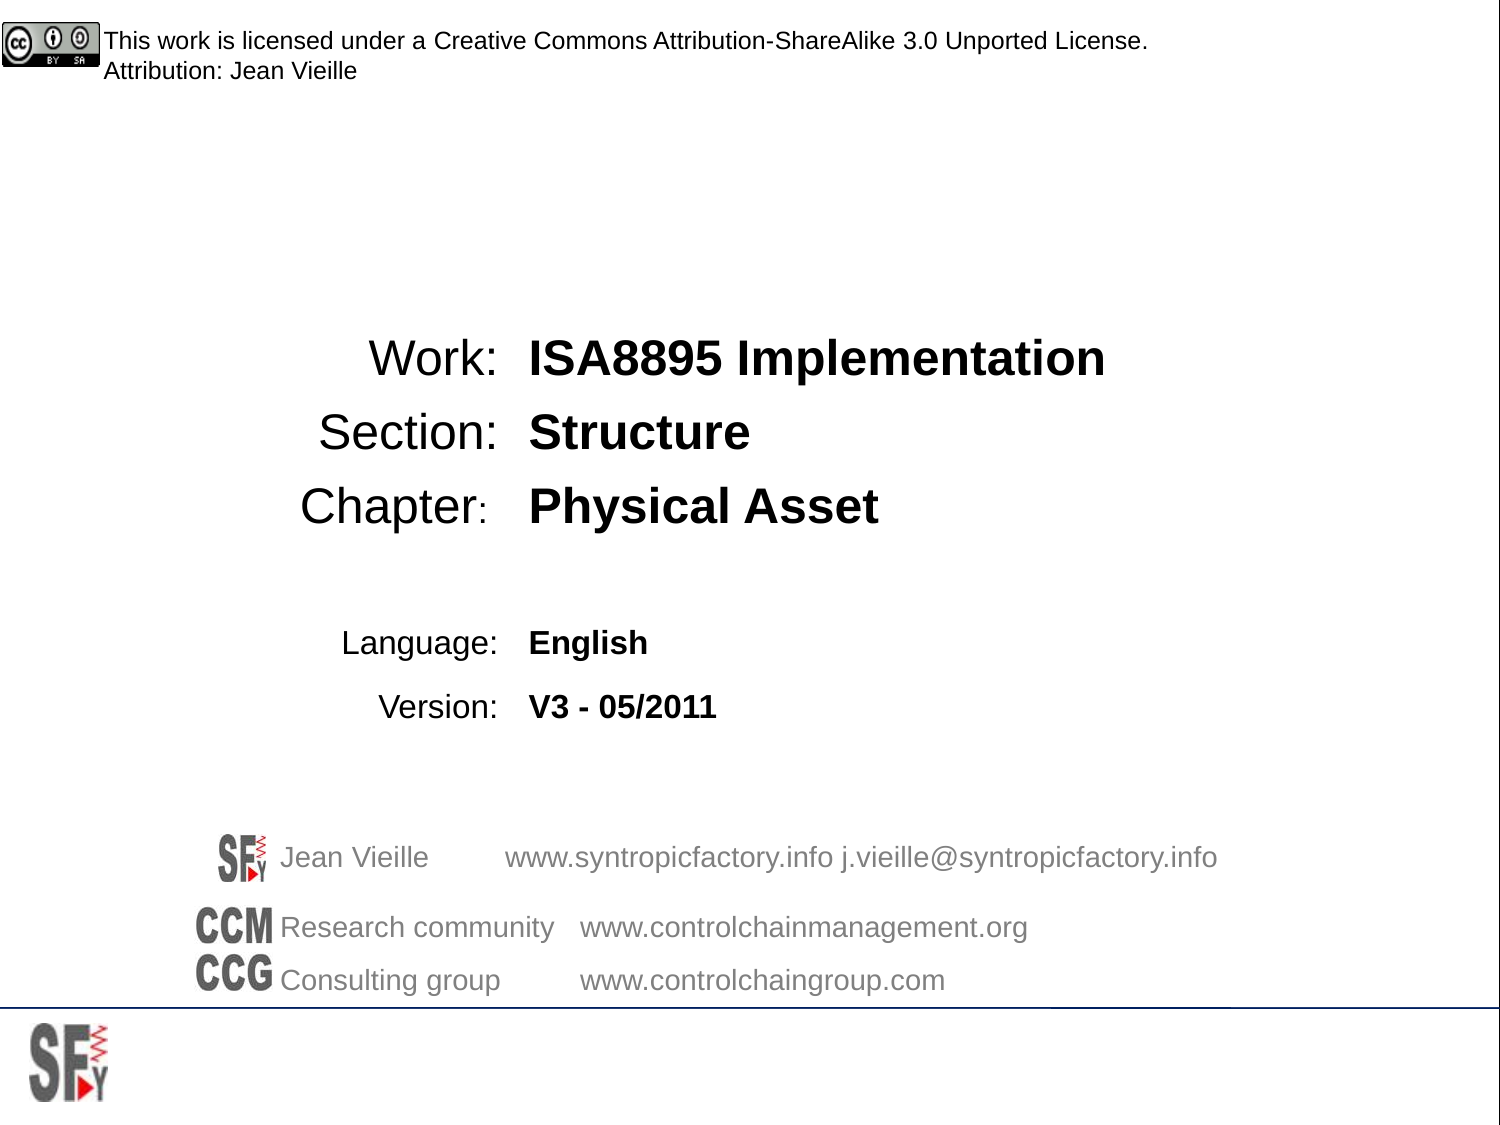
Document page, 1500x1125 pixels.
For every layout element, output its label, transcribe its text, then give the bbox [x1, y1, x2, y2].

table_header Work: [14, 323, 513, 397]
table_cell Chapter: [14, 470, 513, 544]
table_cell English [513, 617, 1441, 681]
table_cell [14, 544, 513, 617]
table_cell [513, 544, 1441, 617]
picture [29, 1023, 108, 1102]
picture [194, 952, 273, 992]
table_header ISA8895 Implementation [513, 323, 1441, 397]
table_cell Structure [513, 397, 1441, 470]
table_cell Physical Asset [513, 470, 1441, 544]
table_cell V3 - 05/2011 [513, 681, 1441, 745]
table_cell Section: [14, 397, 513, 470]
table_cell Language: [14, 617, 513, 681]
picture [194, 905, 273, 944]
picture [218, 834, 266, 882]
table_cell Version: [14, 681, 513, 745]
picture [2, 22, 100, 67]
